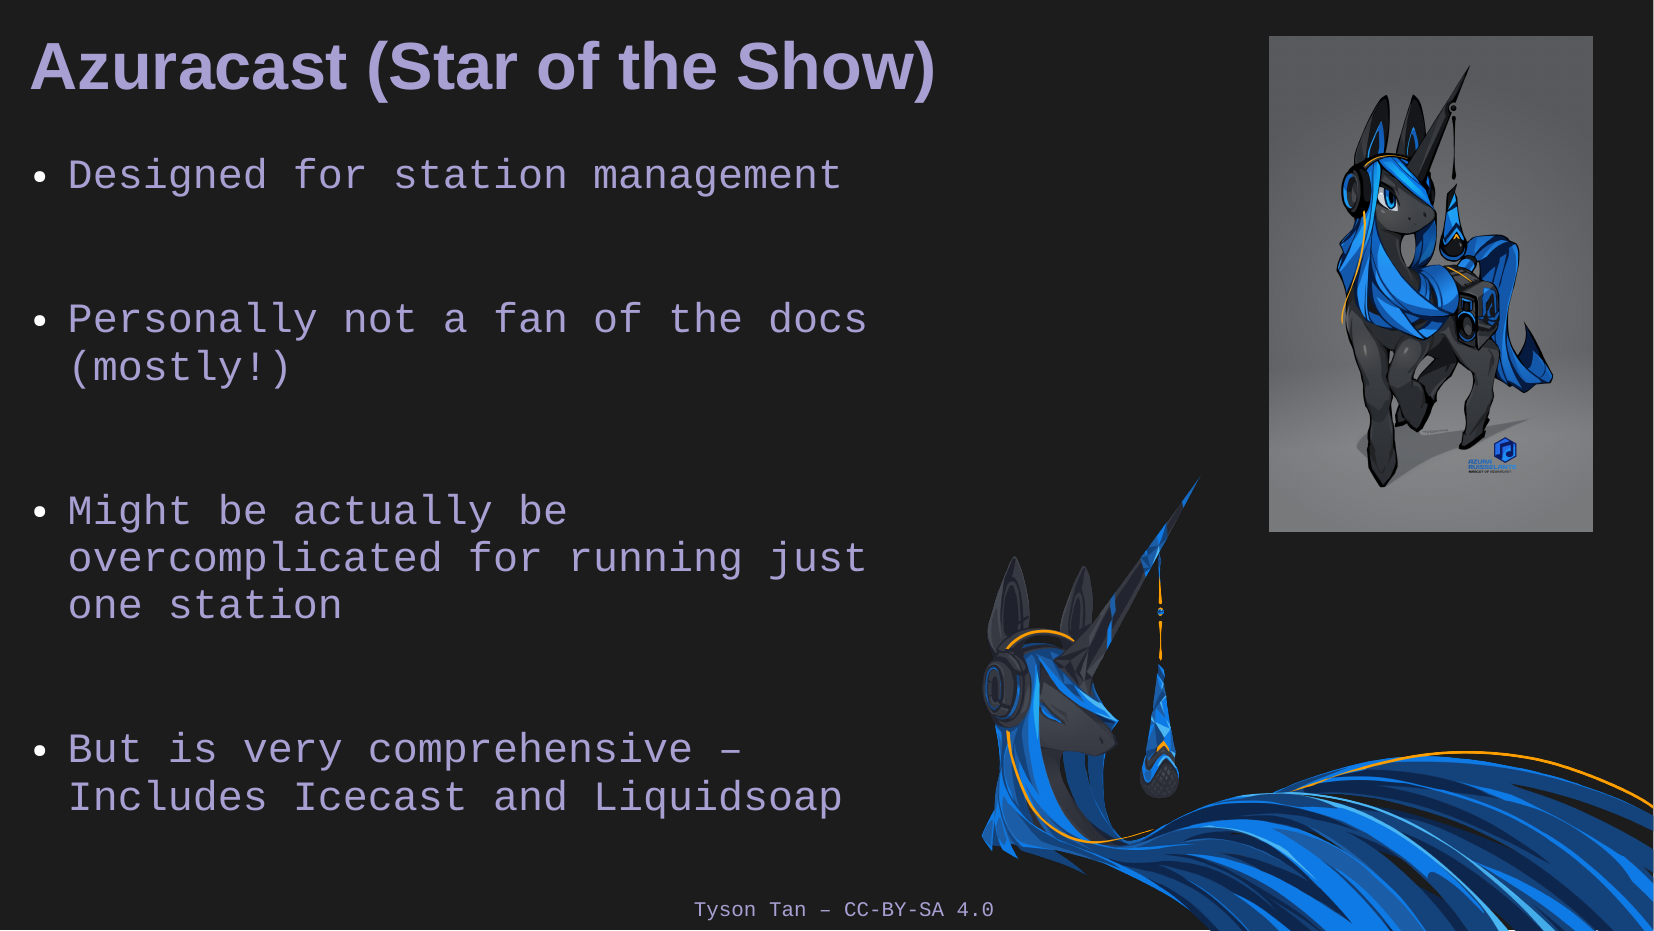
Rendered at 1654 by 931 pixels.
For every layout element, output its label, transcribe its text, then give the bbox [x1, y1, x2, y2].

title Azuracast (Star of the Show) [29, 29, 1123, 104]
picture [915, 36, 1654, 931]
text_box Tyson Tan – CC-BY-SA 4.0 [679, 891, 1034, 931]
text_box Designed for station management Personally not a fan of the docs (mostly!) Might be actually be overcomplicated for running just one station But is very comprehensive – Includes Icecast and Liquidsoap [17, 146, 975, 880]
